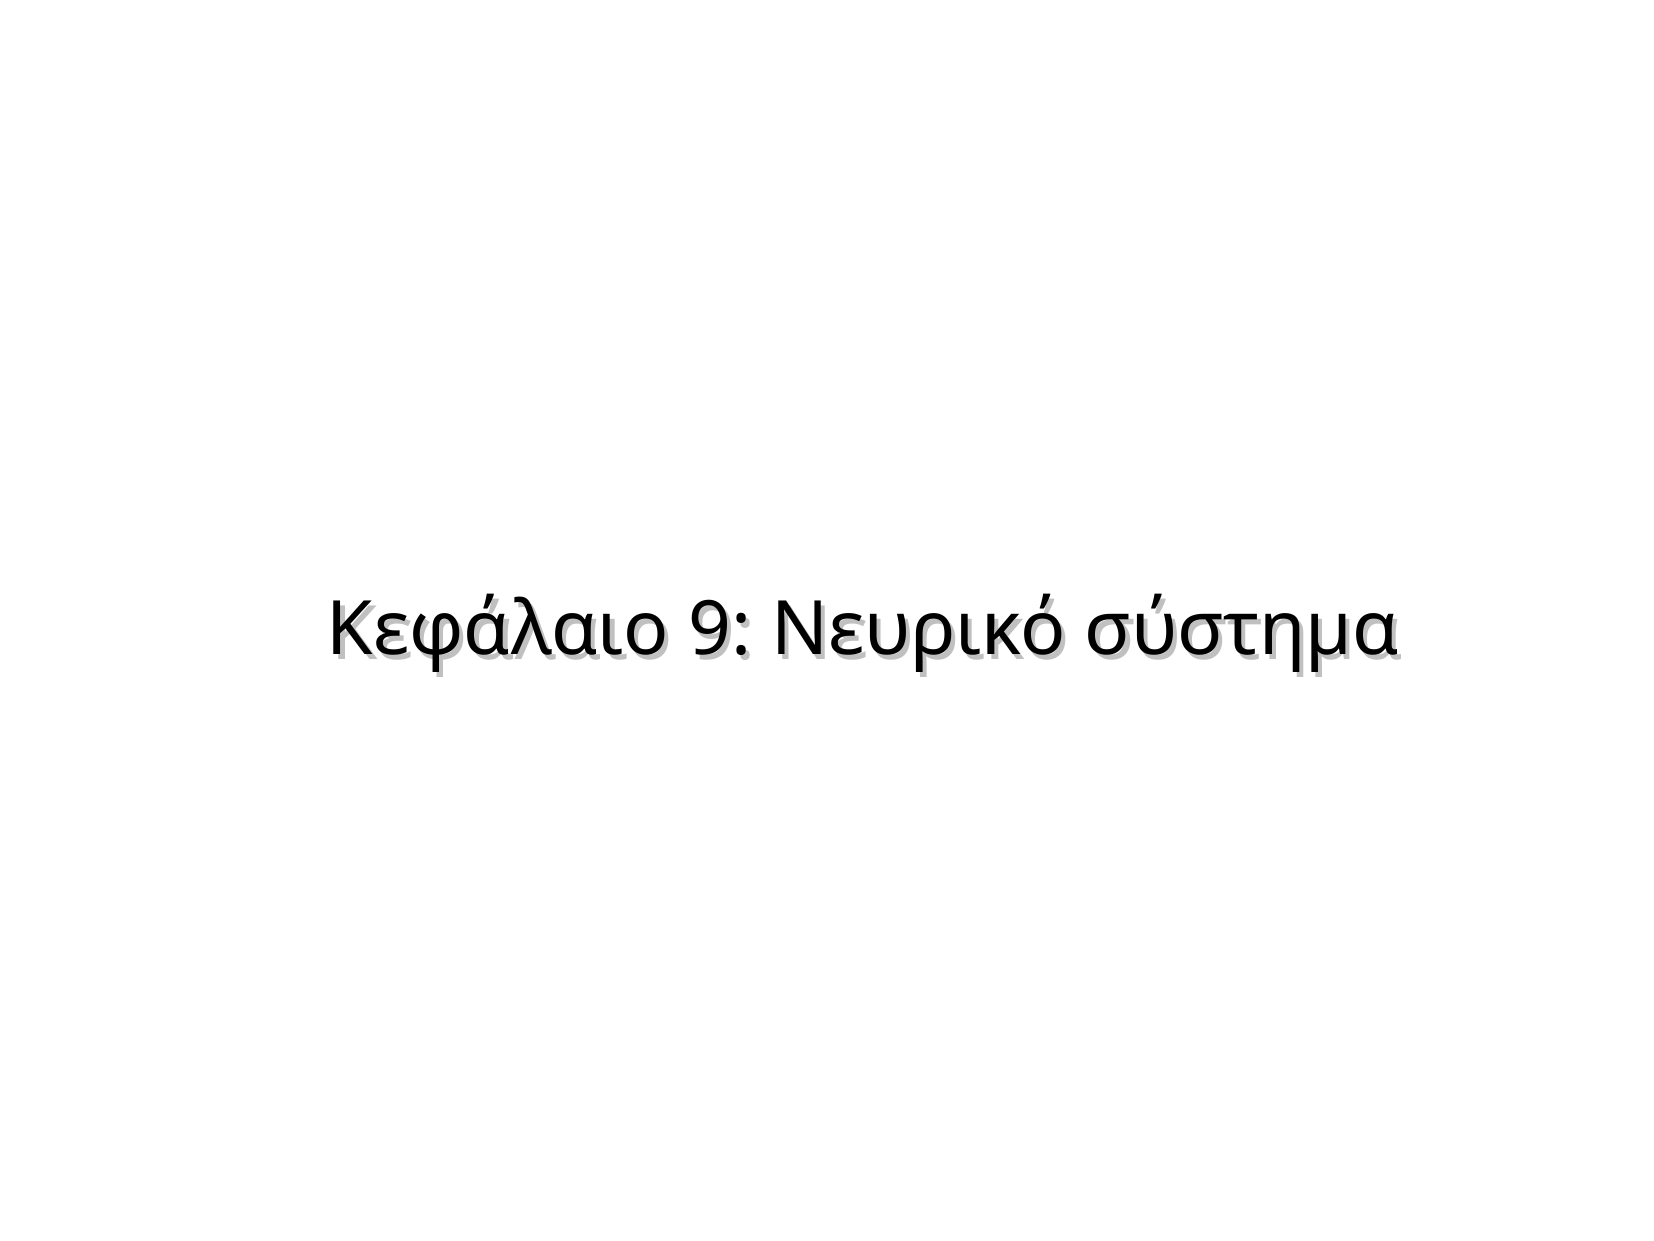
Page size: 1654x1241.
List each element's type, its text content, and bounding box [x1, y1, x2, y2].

text_box Κεφάλαιο 9: Νευρικό σύστημα [312, 567, 1342, 673]
